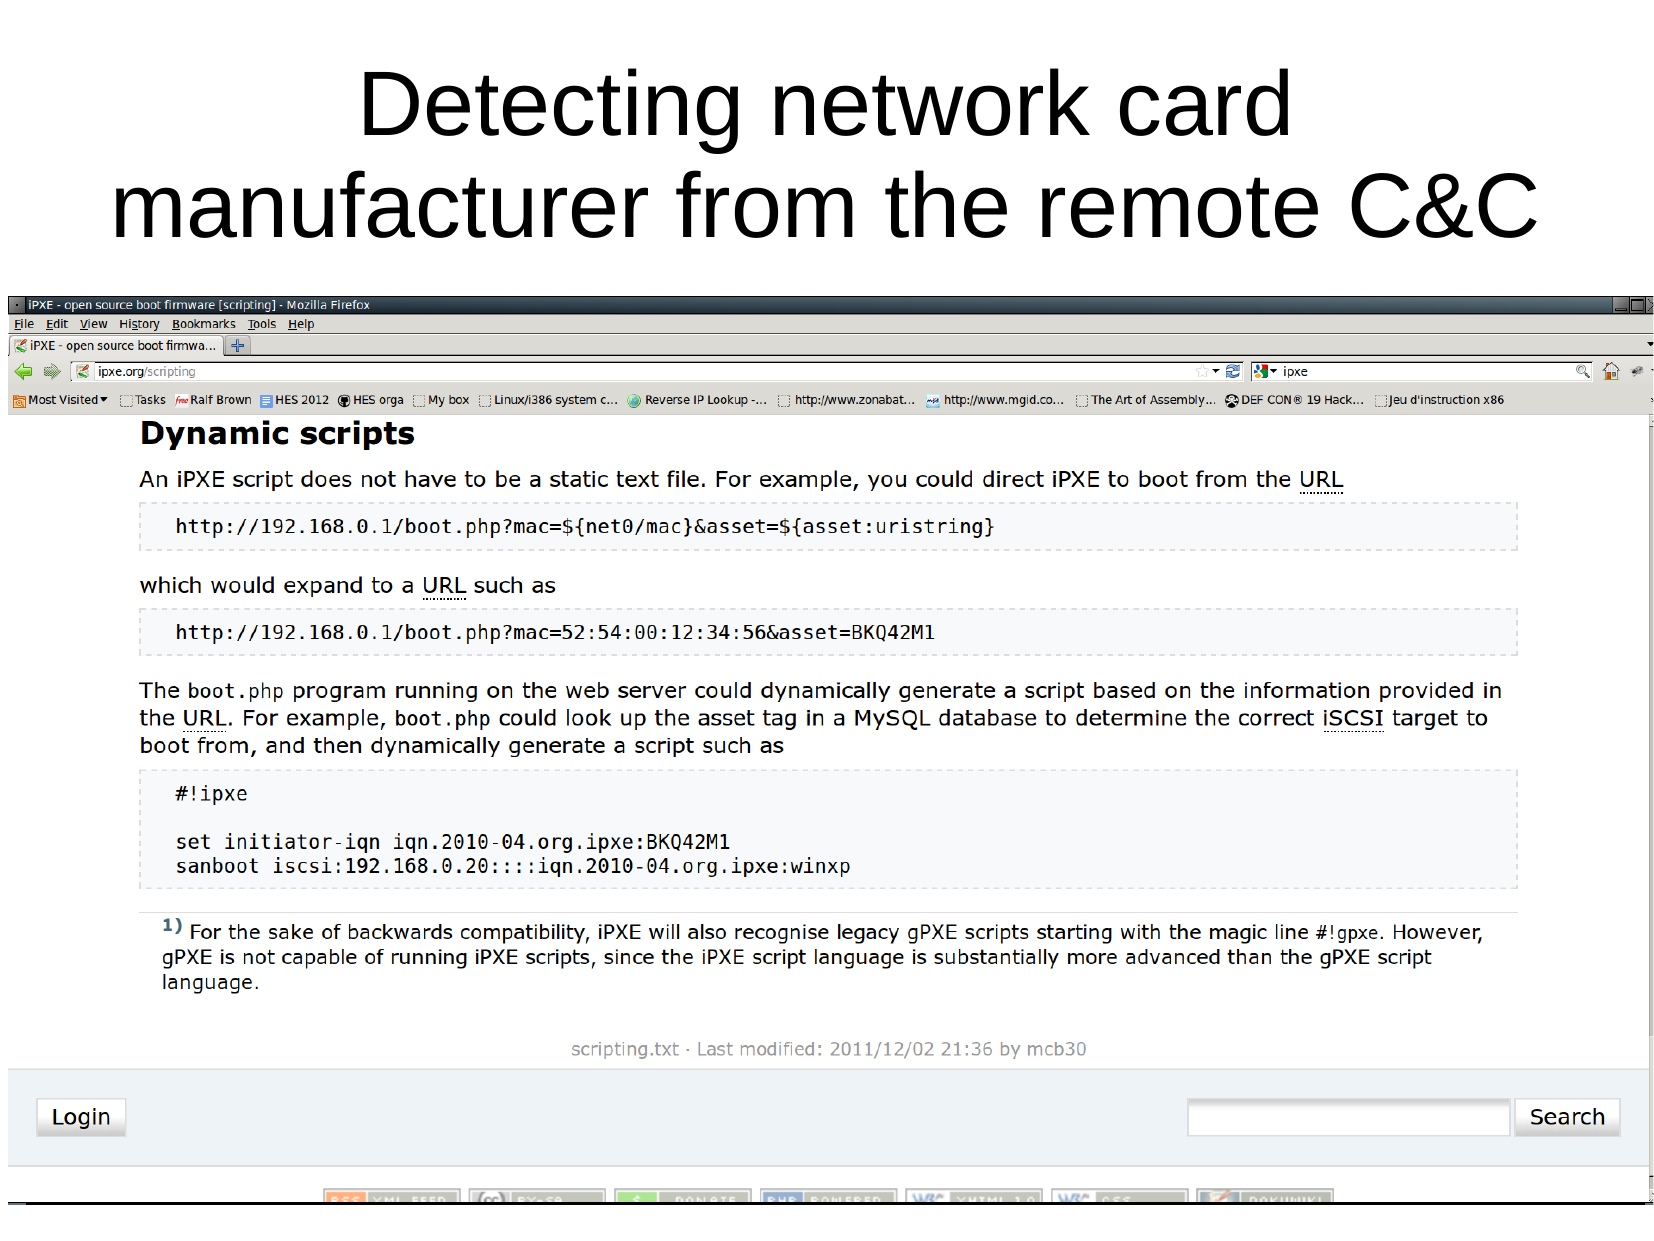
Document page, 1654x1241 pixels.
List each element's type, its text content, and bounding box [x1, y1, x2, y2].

picture [8, 296, 1654, 1205]
title Detecting network card manufacturer from the remote C&C [82, 47, 1571, 259]
